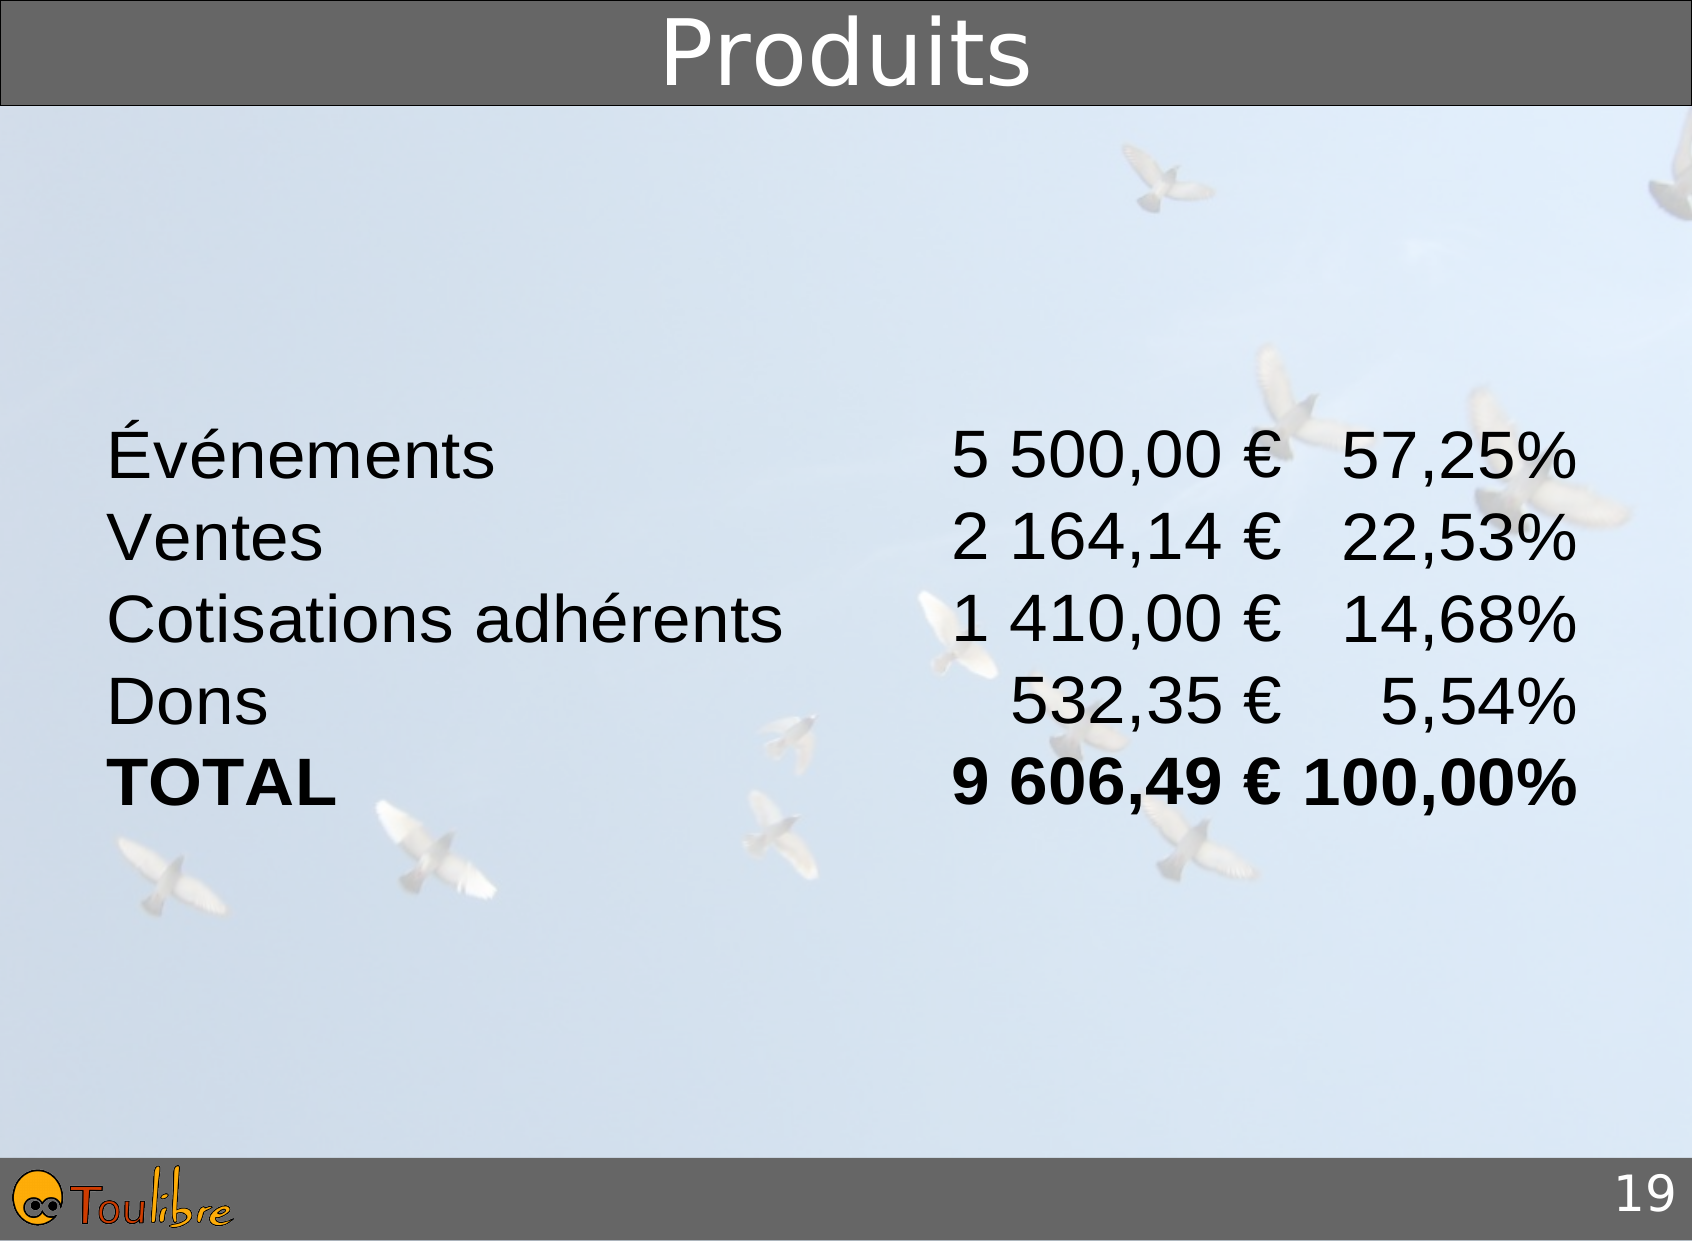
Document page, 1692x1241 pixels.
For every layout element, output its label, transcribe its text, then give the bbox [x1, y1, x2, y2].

title Produits [0, 0, 1692, 108]
chart [104, 412, 1584, 825]
picture [12, 1165, 234, 1228]
